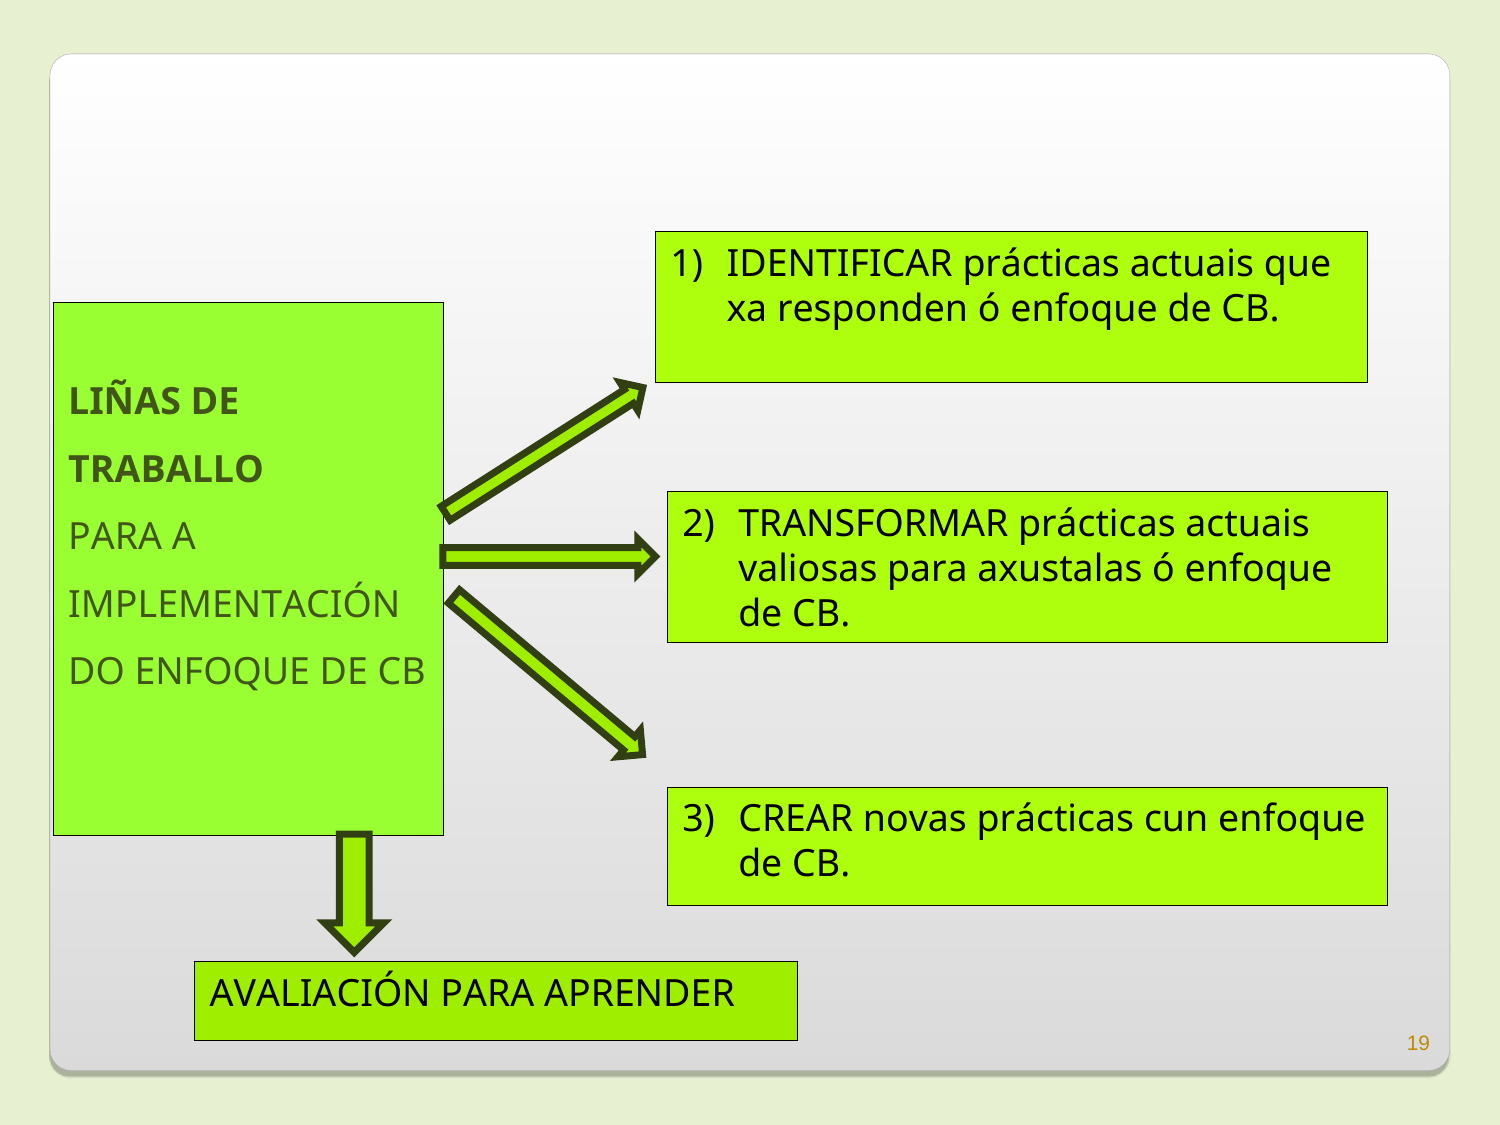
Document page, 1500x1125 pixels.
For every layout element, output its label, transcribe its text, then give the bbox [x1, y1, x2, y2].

table_header CREAR novas prácticas cun enfoque de CB. [668, 788, 1387, 905]
table_header AVALIACIÓN PARA APRENDER [195, 962, 797, 1040]
text_box [448, 589, 643, 757]
table_header LIÑAS DE TRABALLO PARA A IMPLEMENTACIÓN DO ENFOQUE DE CB [54, 303, 443, 835]
text_box [442, 538, 656, 575]
text_box <número> [1369, 1002, 1445, 1063]
table_header IDENTIFICAR prácticas actuais que xa responden ó enfoque de CB. [656, 232, 1367, 382]
text_box [441, 382, 643, 521]
table_header TRANSFORMAR prácticas actuais valiosas para axustalas ó enfoque de CB. [668, 492, 1387, 642]
text_box [324, 834, 384, 953]
